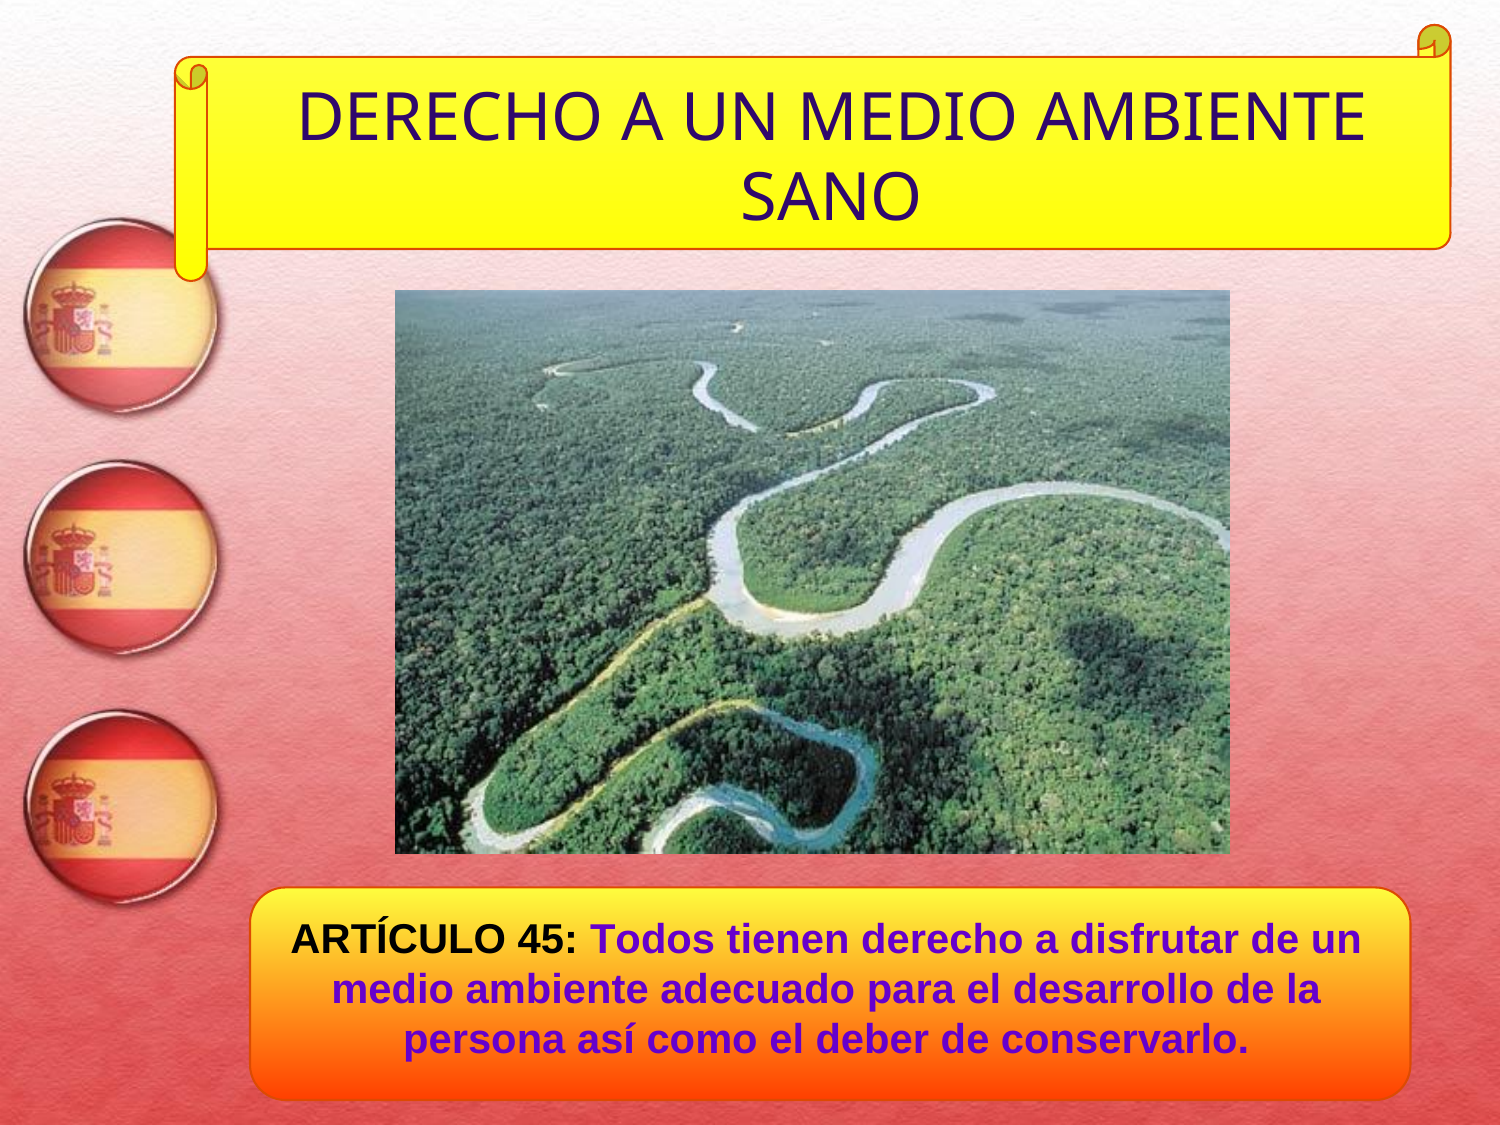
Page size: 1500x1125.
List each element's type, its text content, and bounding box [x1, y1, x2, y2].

text_box ARTÍCULO 45: Todos tienen derecho a disfrutar de un medio ambiente adecuado para el desarrollo de la persona así como el deber de conservarlo. [265, 904, 1388, 1071]
text_box DERECHO A UN MEDIO AMBIENTE SANO [194, 66, 1470, 254]
text_box [174, 24, 1451, 281]
picture [0, 0, 1500, 1125]
text_box [249, 887, 1411, 1101]
